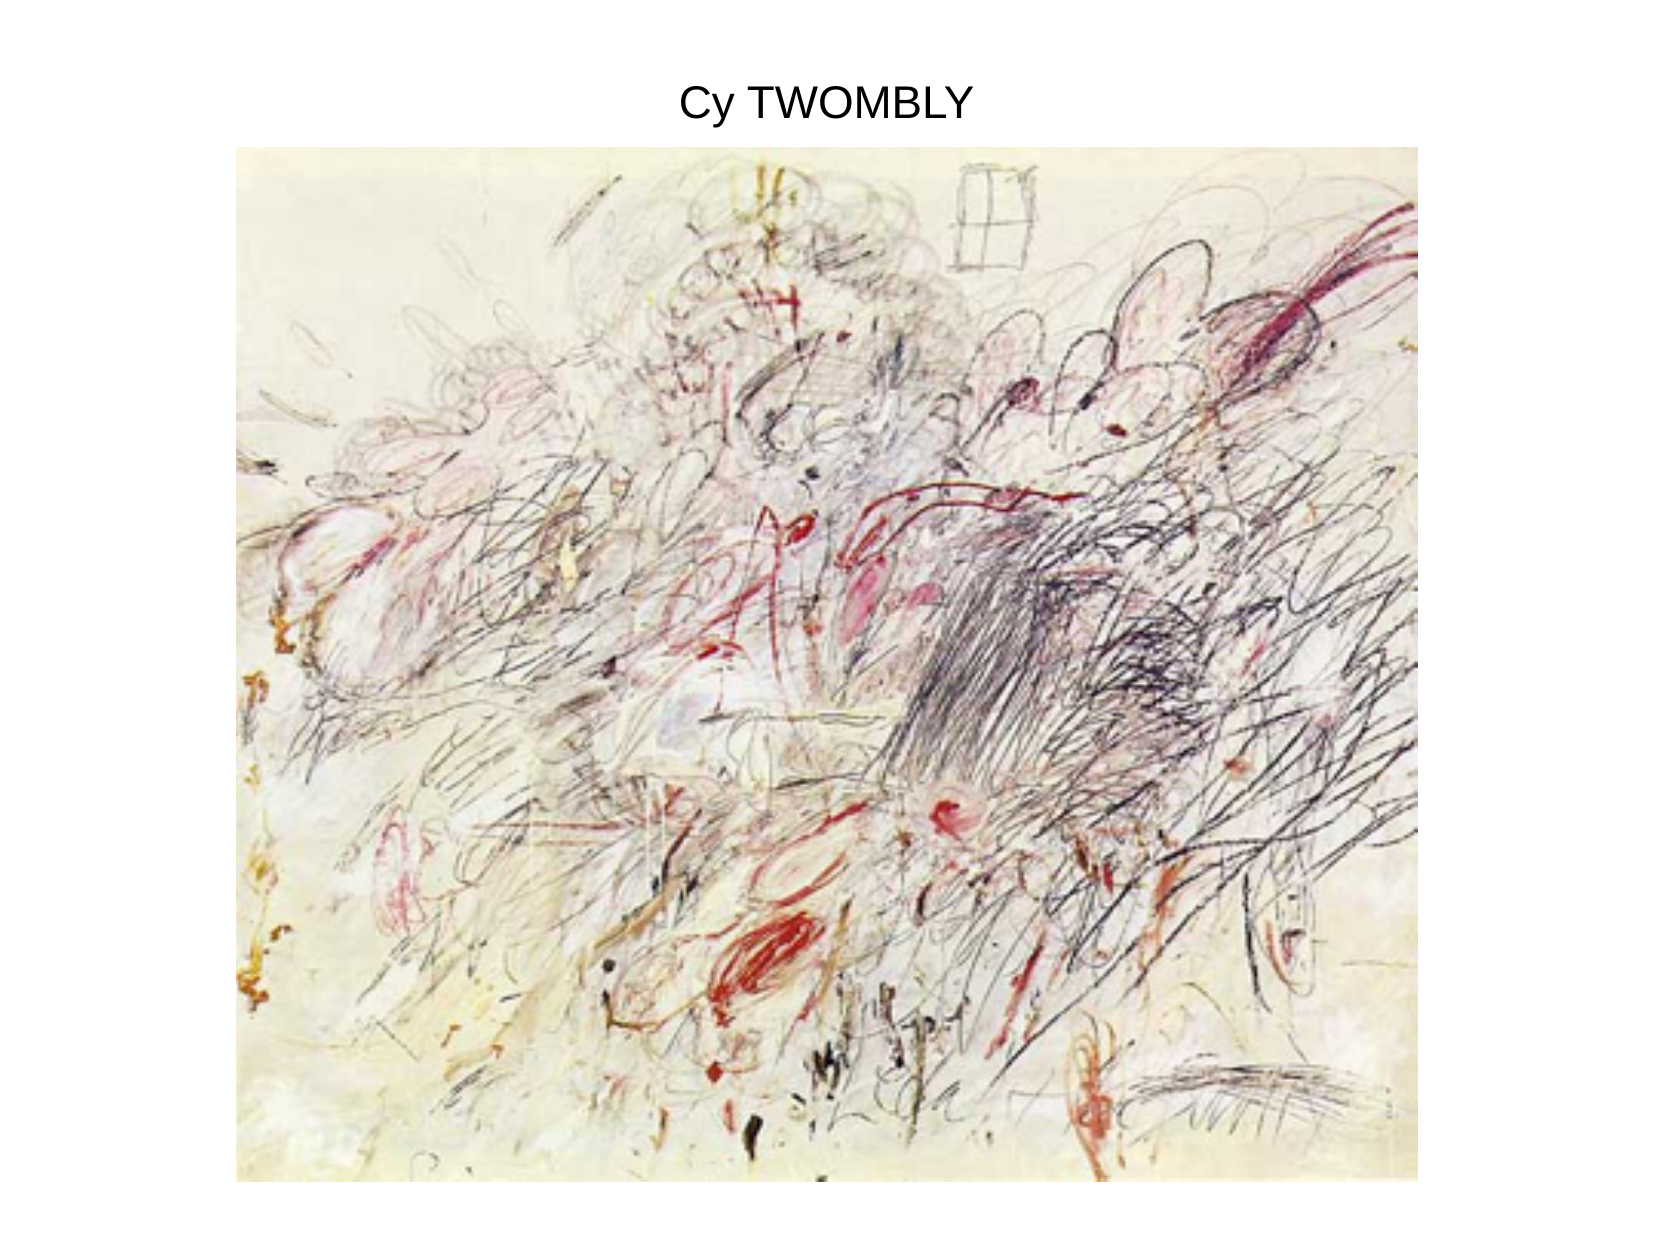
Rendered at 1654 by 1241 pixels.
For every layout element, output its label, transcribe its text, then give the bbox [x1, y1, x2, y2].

title Cy TWOMBLY [82, 56, 1571, 148]
picture [236, 147, 1418, 1182]
